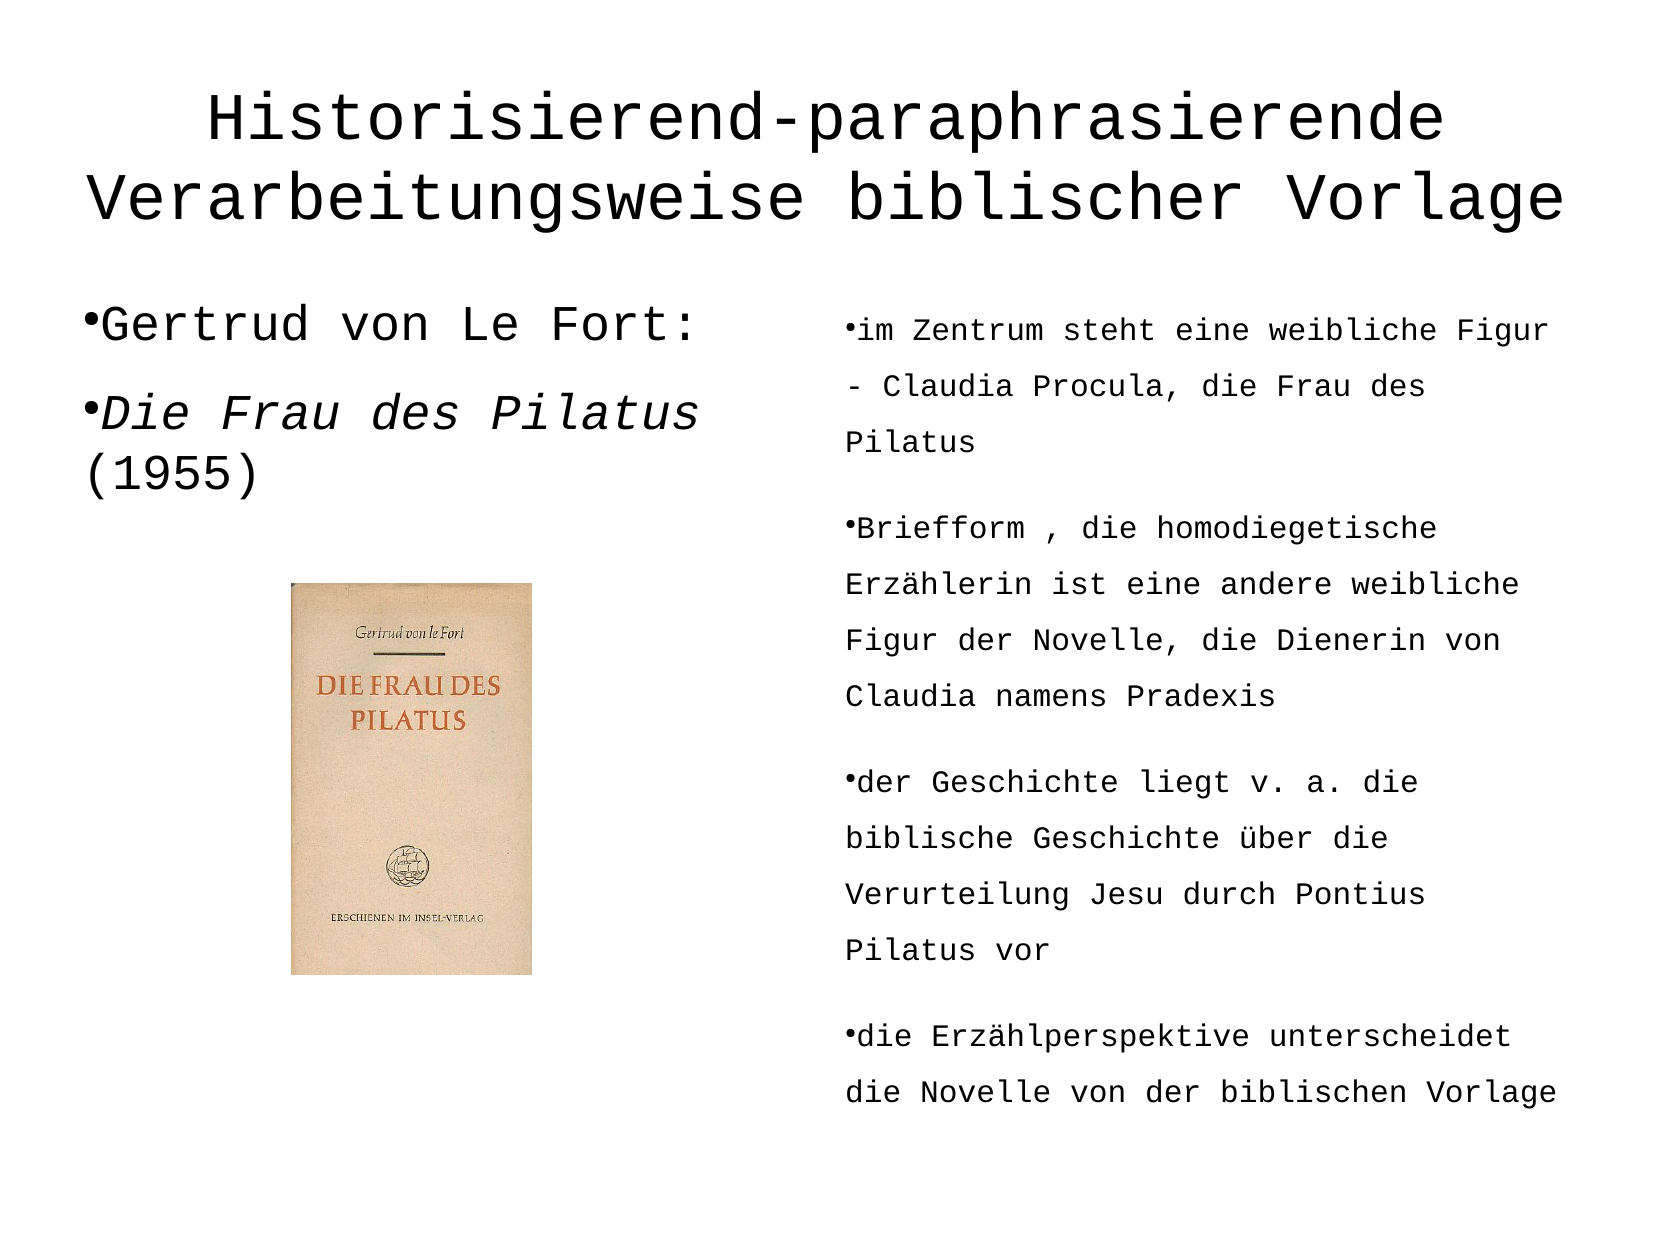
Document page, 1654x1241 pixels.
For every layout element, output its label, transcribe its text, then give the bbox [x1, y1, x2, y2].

picture [291, 584, 532, 975]
list im Zentrum steht eine weibliche Figur - Claudia Procula, die Frau des Pilatus Briefform , die homodiegetische Erzählerin ist eine andere weibliche Figur der Novelle, die Dienerin von Claudia namens Pradexis der Geschichte liegt v. a. die biblische Geschichte über die Verurteilung Jesu durch Pontius Pilatus vor die Erzählperspektive unterscheidet die Novelle von der biblischen Vorlage [845, 290, 1572, 1160]
list Gertrud von Le Fort: Die Frau des Pilatus (1955) [82, 290, 809, 681]
title Historisierend-paraphrasierende Verarbeitungsweise biblischer Vorlage [82, 49, 1571, 257]
